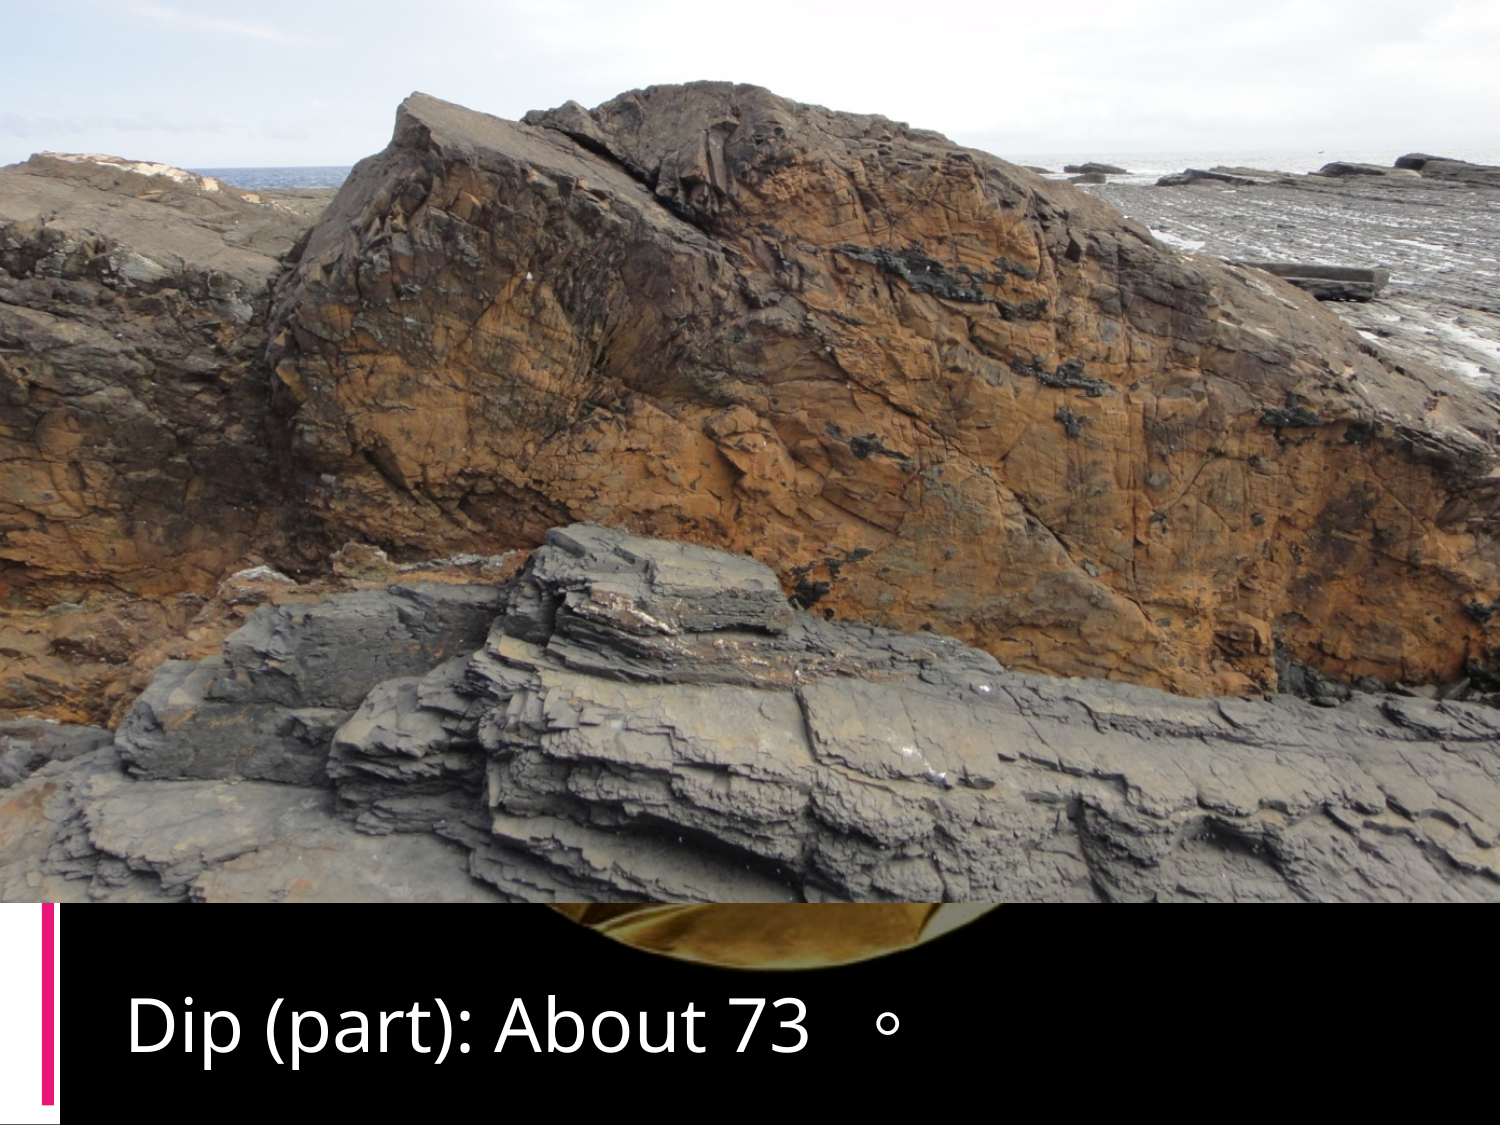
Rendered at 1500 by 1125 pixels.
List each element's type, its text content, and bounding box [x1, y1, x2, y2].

picture [0, 0, 1500, 969]
text_box Dip (part): About 73 。 [109, 969, 1493, 1075]
